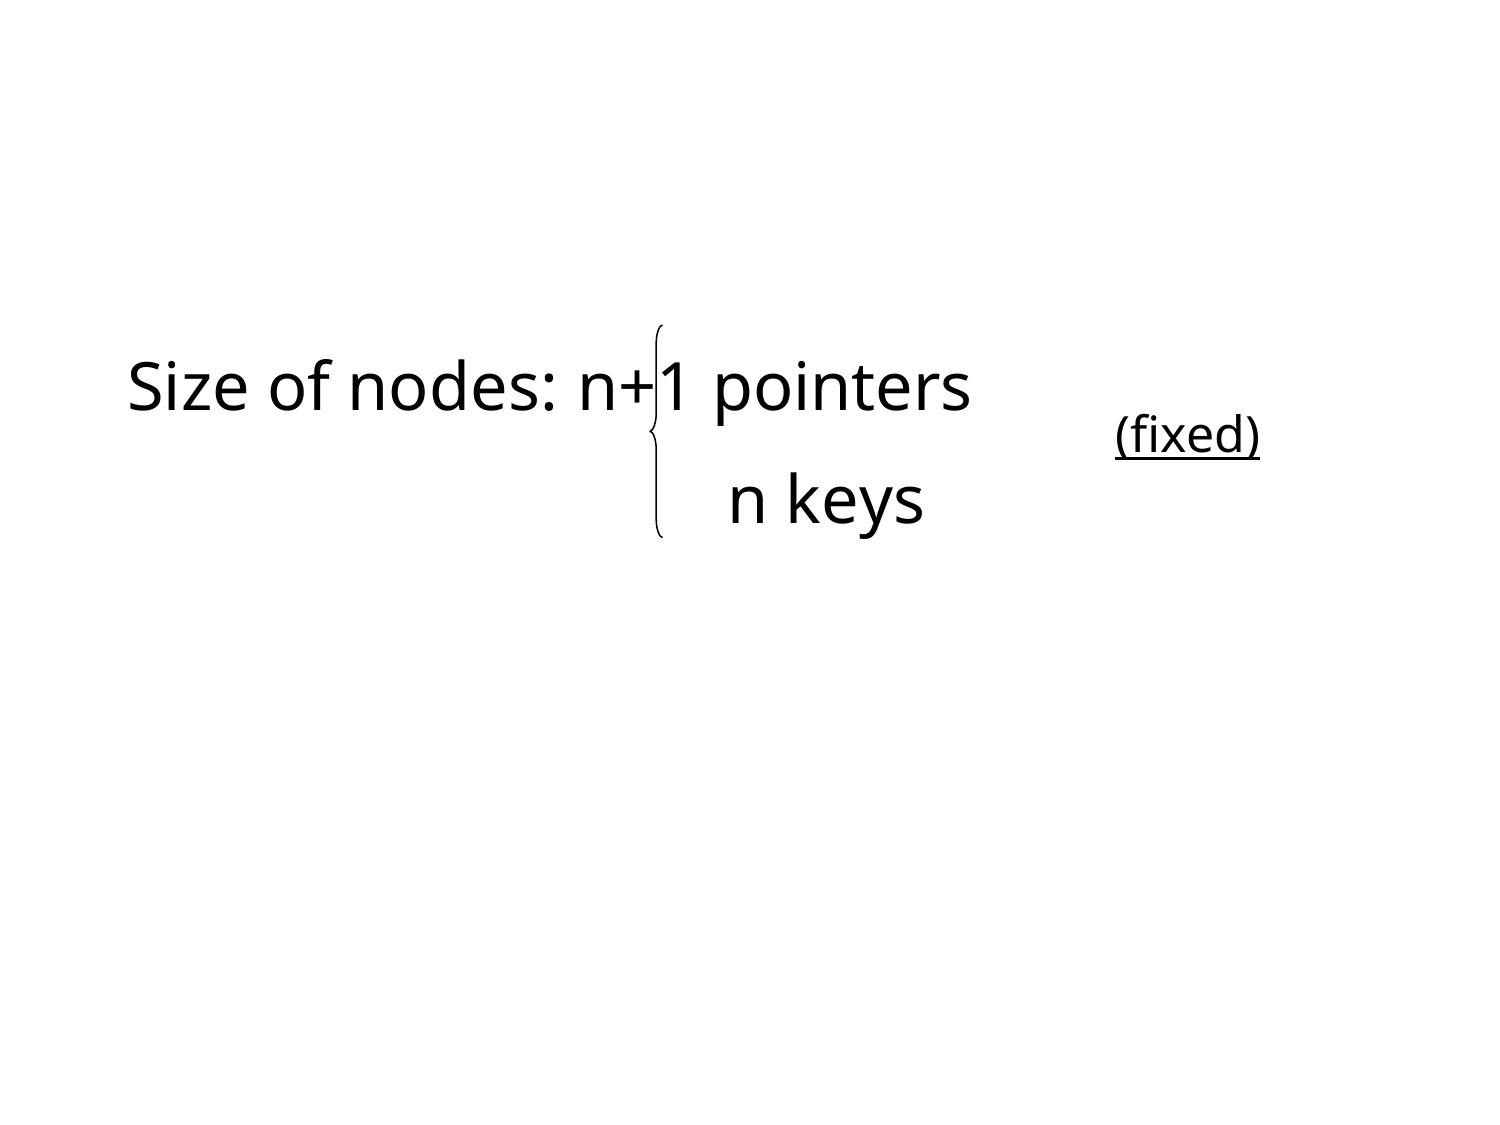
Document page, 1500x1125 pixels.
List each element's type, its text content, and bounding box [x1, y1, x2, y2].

text_box (fixed) [1100, 393, 1276, 469]
list Size of nodes: n+1 pointers n keys [112, 324, 1388, 1000]
